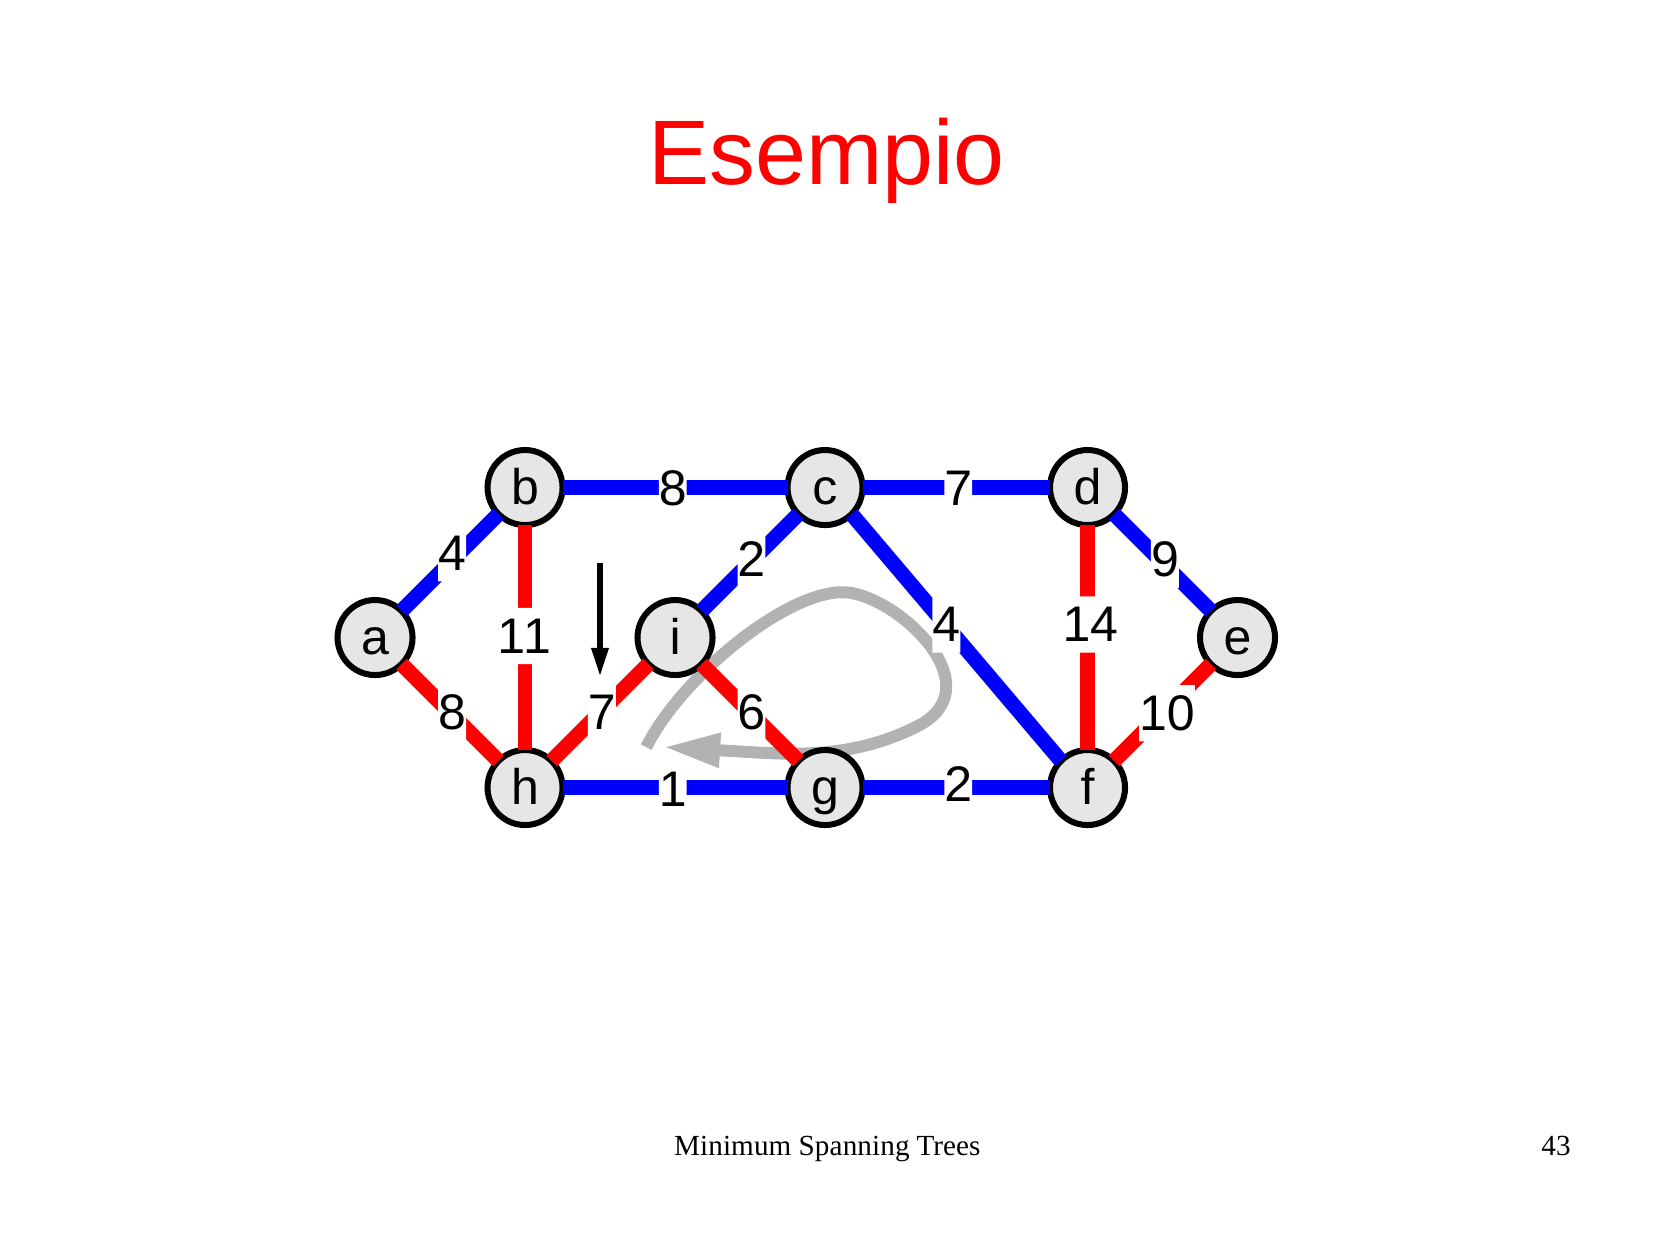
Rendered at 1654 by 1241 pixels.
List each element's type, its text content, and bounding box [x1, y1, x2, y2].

text_box 10 [1139, 685, 1195, 742]
text_box 14 [1062, 596, 1119, 653]
text_box e [1200, 600, 1276, 676]
text_box h [487, 750, 563, 826]
text_box f [1050, 750, 1126, 826]
text_box 7 [587, 684, 616, 742]
text_box b [487, 450, 563, 525]
text_box 8 [658, 460, 687, 517]
text_box 2 [944, 756, 973, 813]
text_box 4 [438, 525, 467, 582]
text_box 6 [737, 684, 766, 742]
text_box 9 [1150, 531, 1179, 588]
text_box 7 [944, 460, 973, 517]
text_box 11 [497, 607, 557, 665]
title Esempio [82, 49, 1571, 257]
text_box d [1050, 450, 1126, 525]
text_box 2 [737, 531, 766, 588]
text_box 4 [932, 596, 961, 653]
text_box 8 [438, 684, 467, 741]
text_box i [637, 600, 713, 676]
text_box a [337, 600, 413, 676]
text_box c [788, 450, 863, 526]
text_box 1 [658, 761, 687, 818]
text_box g [788, 750, 863, 826]
